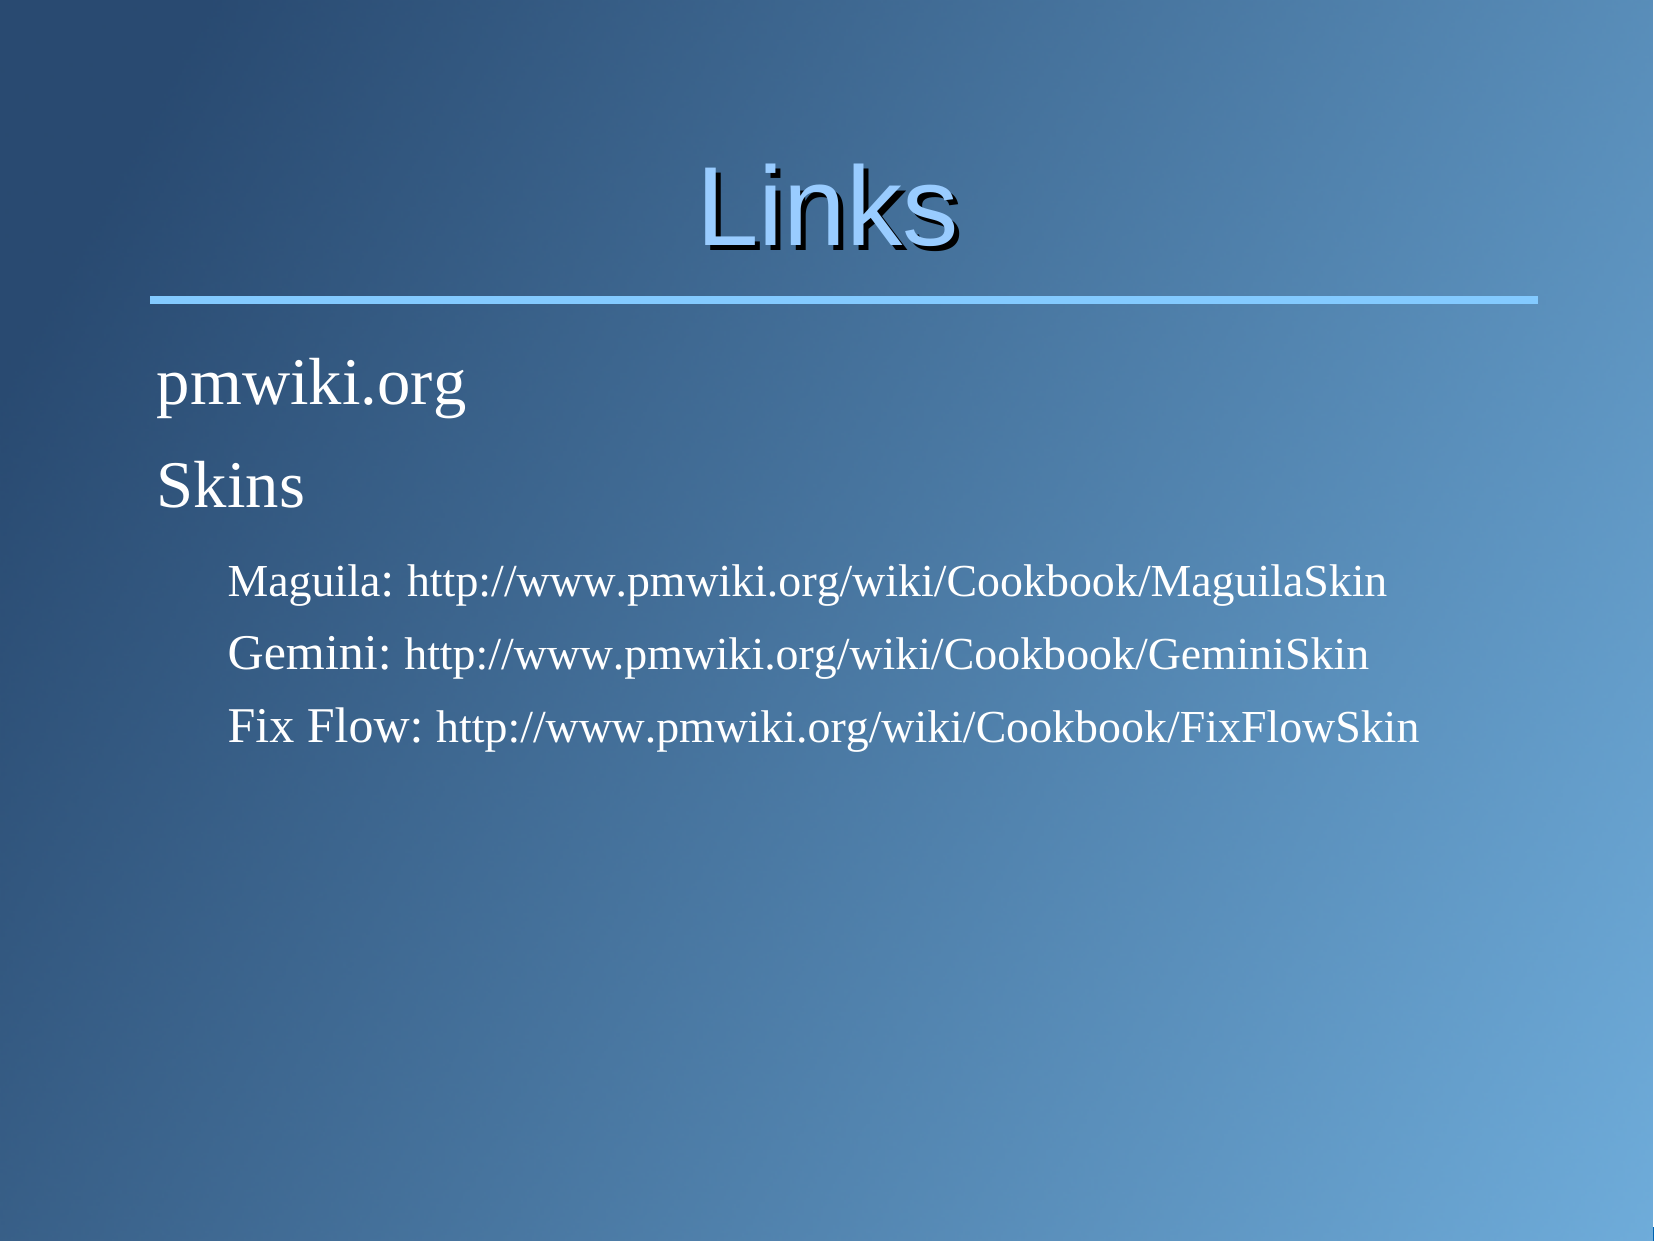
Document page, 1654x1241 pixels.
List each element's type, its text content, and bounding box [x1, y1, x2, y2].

title Links [121, 102, 1533, 311]
list pmwiki.org Skins Maguila: http://www.pmwiki.org/wiki/Cookbook/MaguilaSkin Gemini: http://www.pmwiki.org/wiki/Cookbook/GeminiSkin Fix Flow: http://www.pmwiki.org/wiki/Cookbook/FixFlowSkin [121, 344, 1533, 1127]
picture [0, 0, 1653, 1241]
